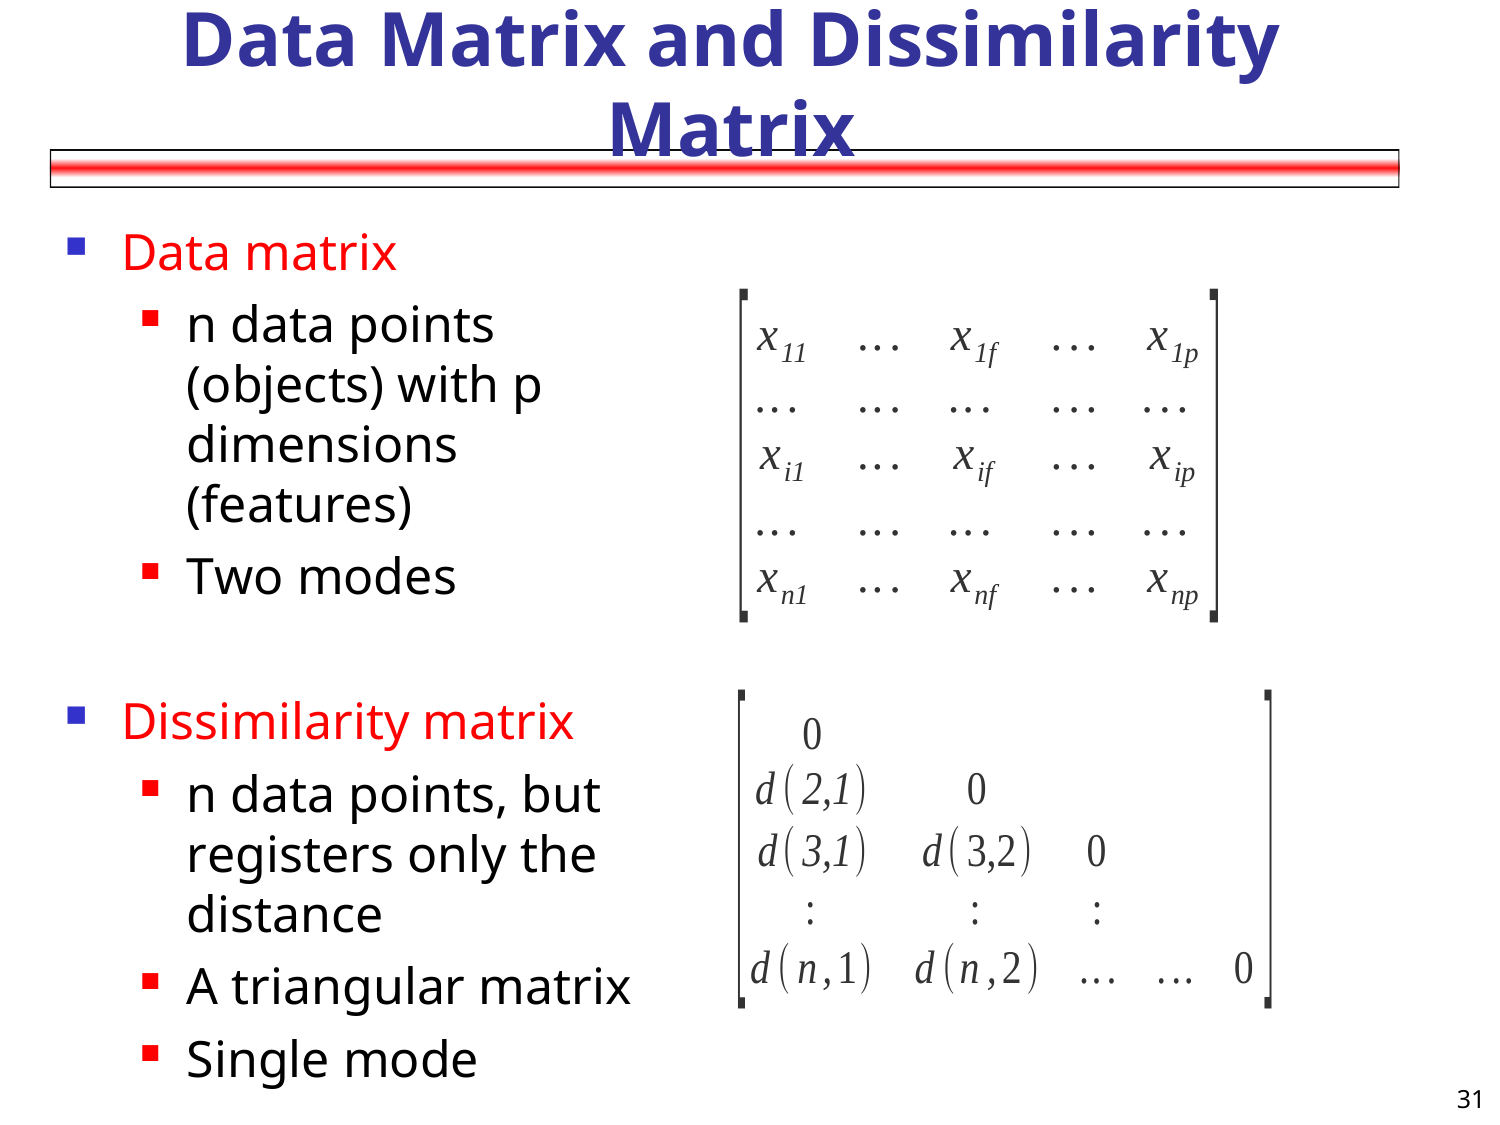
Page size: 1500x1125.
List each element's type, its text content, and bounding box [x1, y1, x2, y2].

title Data Matrix and Dissimilarity Matrix [74, 0, 1388, 180]
chart [725, 687, 1288, 1011]
chart [725, 287, 1238, 626]
text_box <number> [1187, 1062, 1500, 1125]
list Data matrix n data points (objects) with p dimensions (features) Two modes Dissimilarity matrix n data points, but registers only the distance A triangular matrix Single mode [50, 212, 700, 1095]
